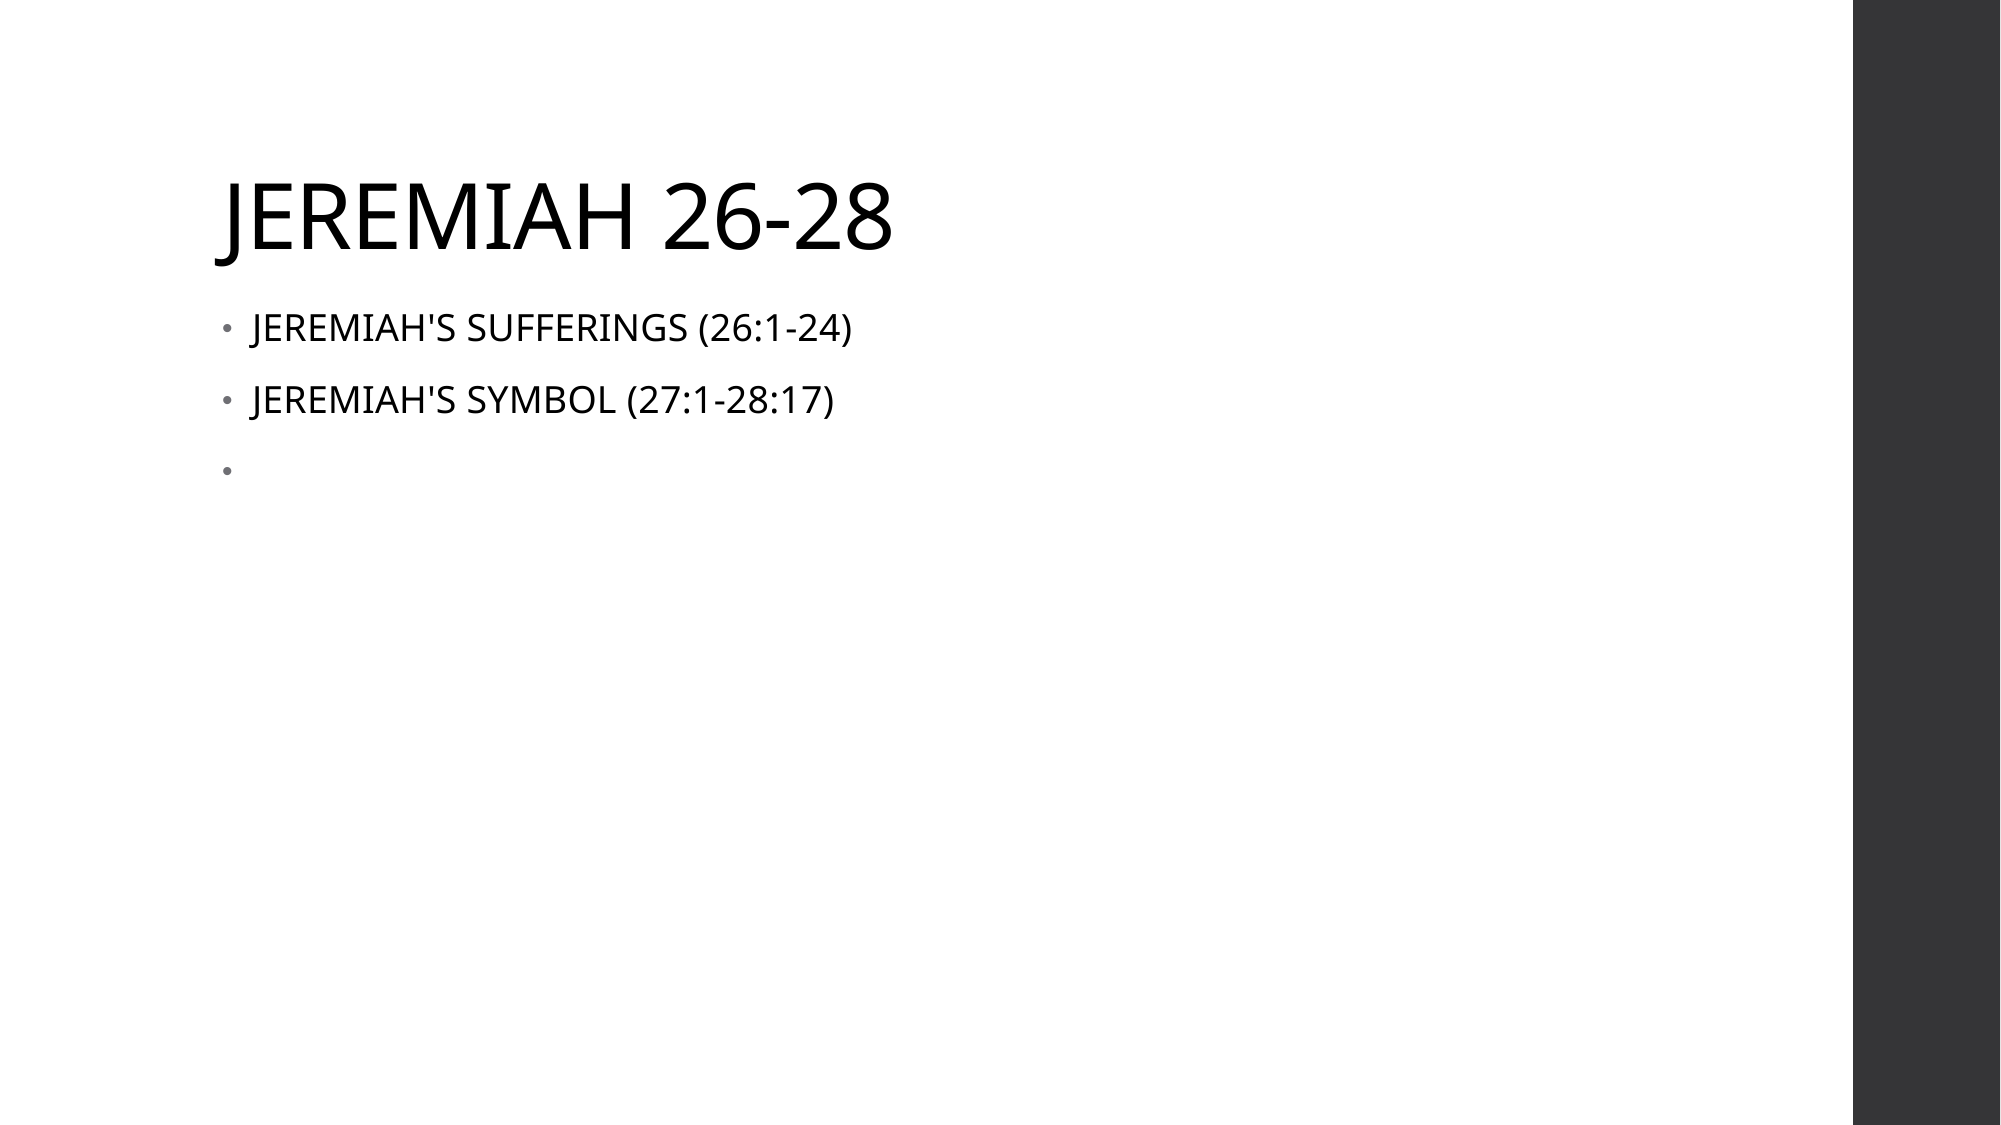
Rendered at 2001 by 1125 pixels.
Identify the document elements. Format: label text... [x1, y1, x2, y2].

title JEREMIAH 26-28 [206, 60, 1797, 278]
list JEREMIAH'S SUFFERINGS (26:1-24) JEREMIAH'S SYMBOL (27:1-28:17) [206, 299, 1617, 1014]
